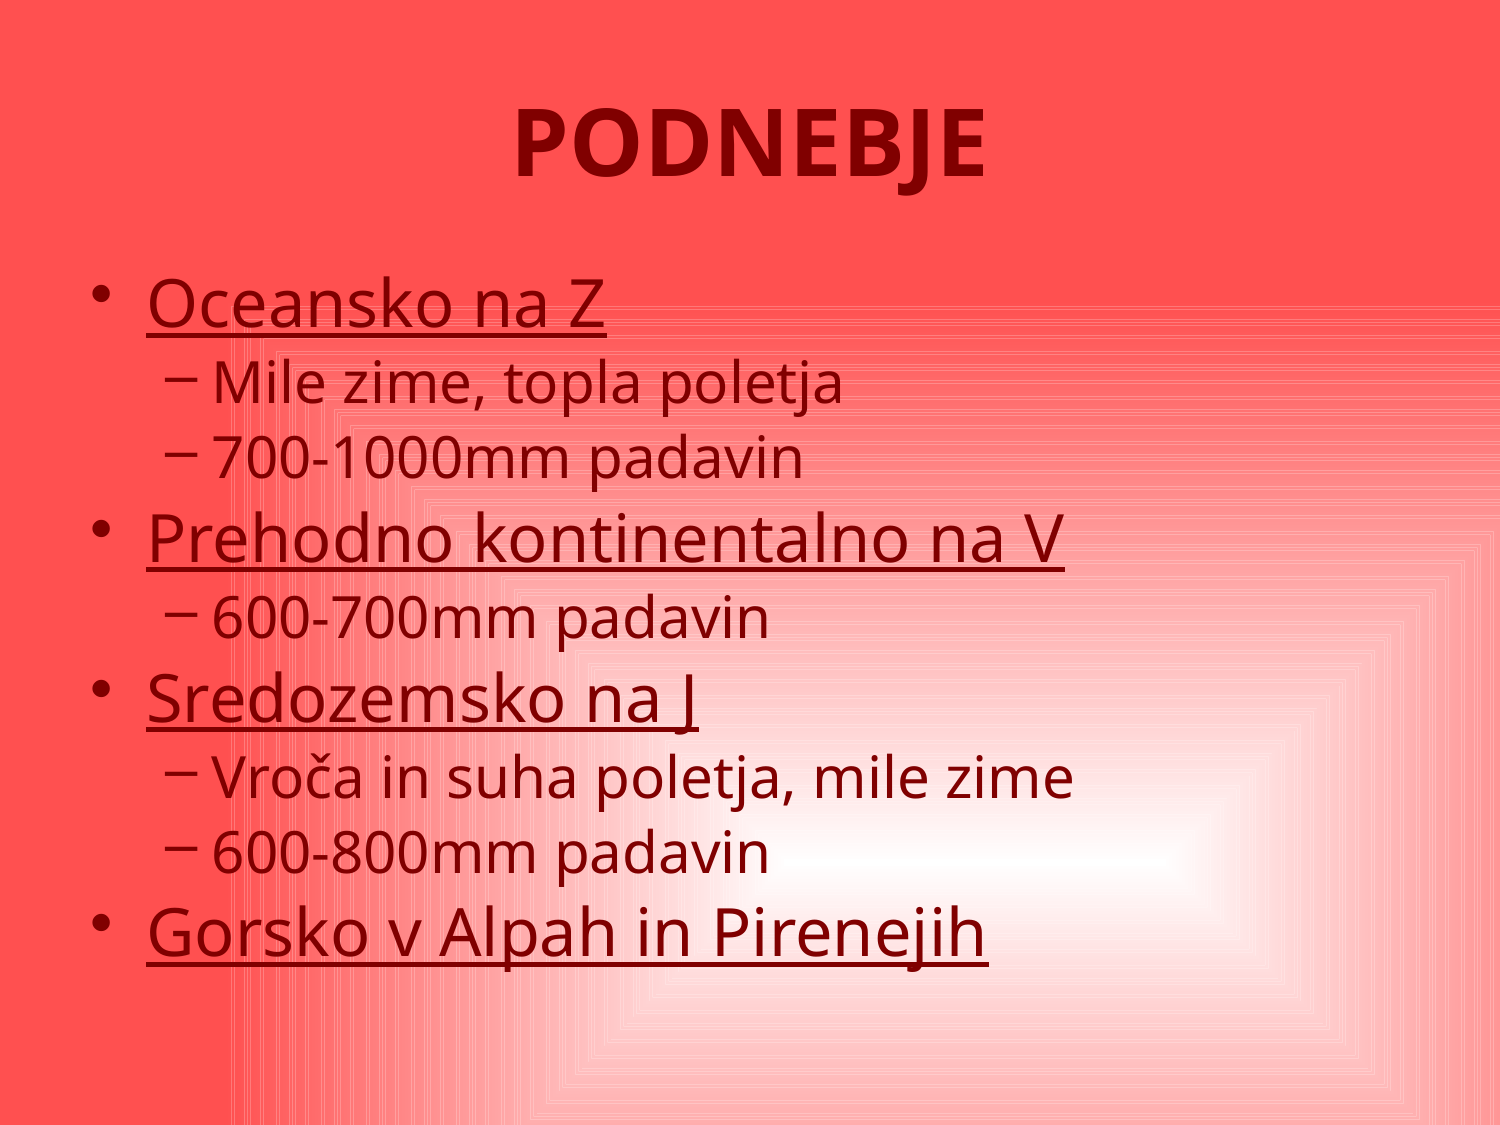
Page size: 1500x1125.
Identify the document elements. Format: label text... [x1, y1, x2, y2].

title PODNEBJE [75, 45, 1425, 233]
list Oceansko na Z Mile zime, topla poletja 700-1000mm padavin Prehodno kontinentalno na V 600-700mm padavin Sredozemsko na J Vroča in suha poletja, mile zime 600-800mm padavin Gorsko v Alpah in Pirenejih [75, 262, 1425, 1005]
